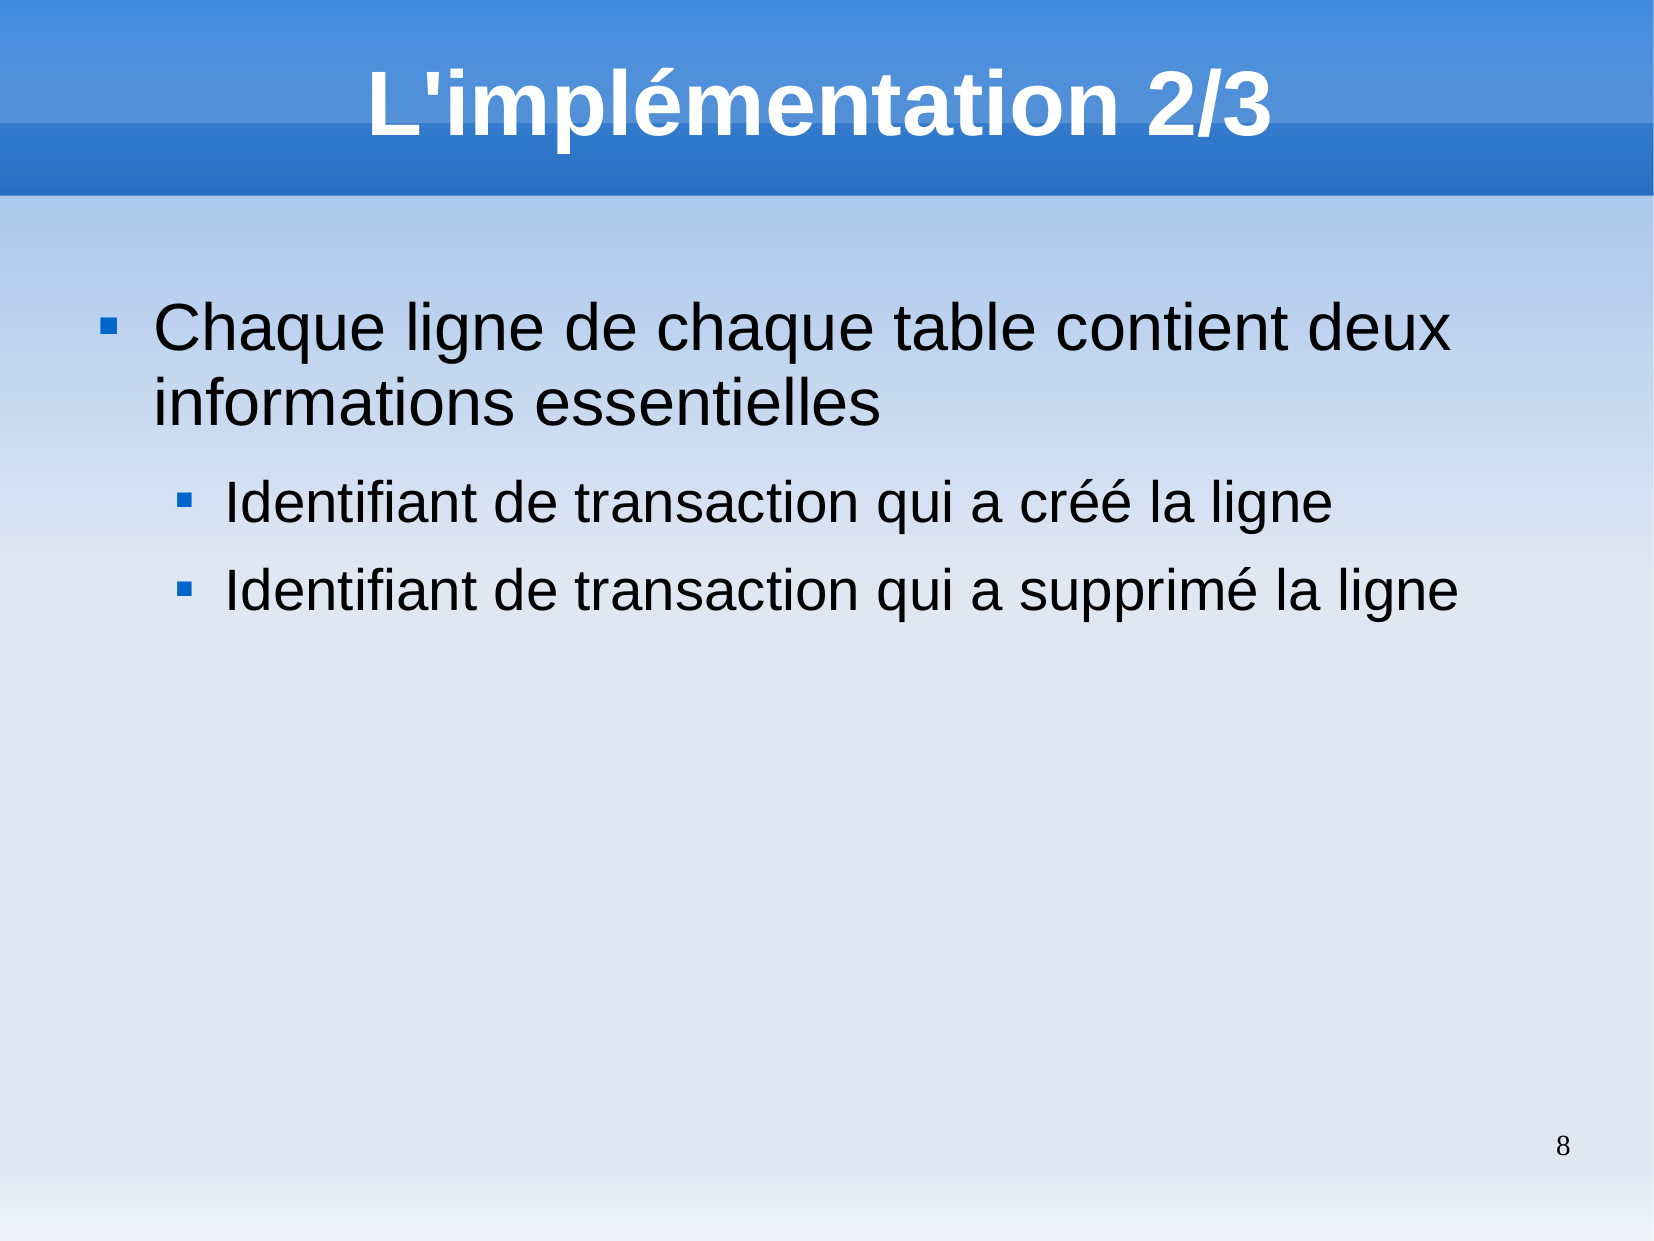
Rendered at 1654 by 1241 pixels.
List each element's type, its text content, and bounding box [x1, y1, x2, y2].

list Chaque ligne de chaque table contient deux informations essentielles Identifiant de transaction qui a créé la ligne Identifiant de transaction qui a supprimé la ligne [82, 290, 1571, 1094]
picture [0, 0, 1654, 1241]
title L'implémentation 2/3 [76, 7, 1565, 200]
